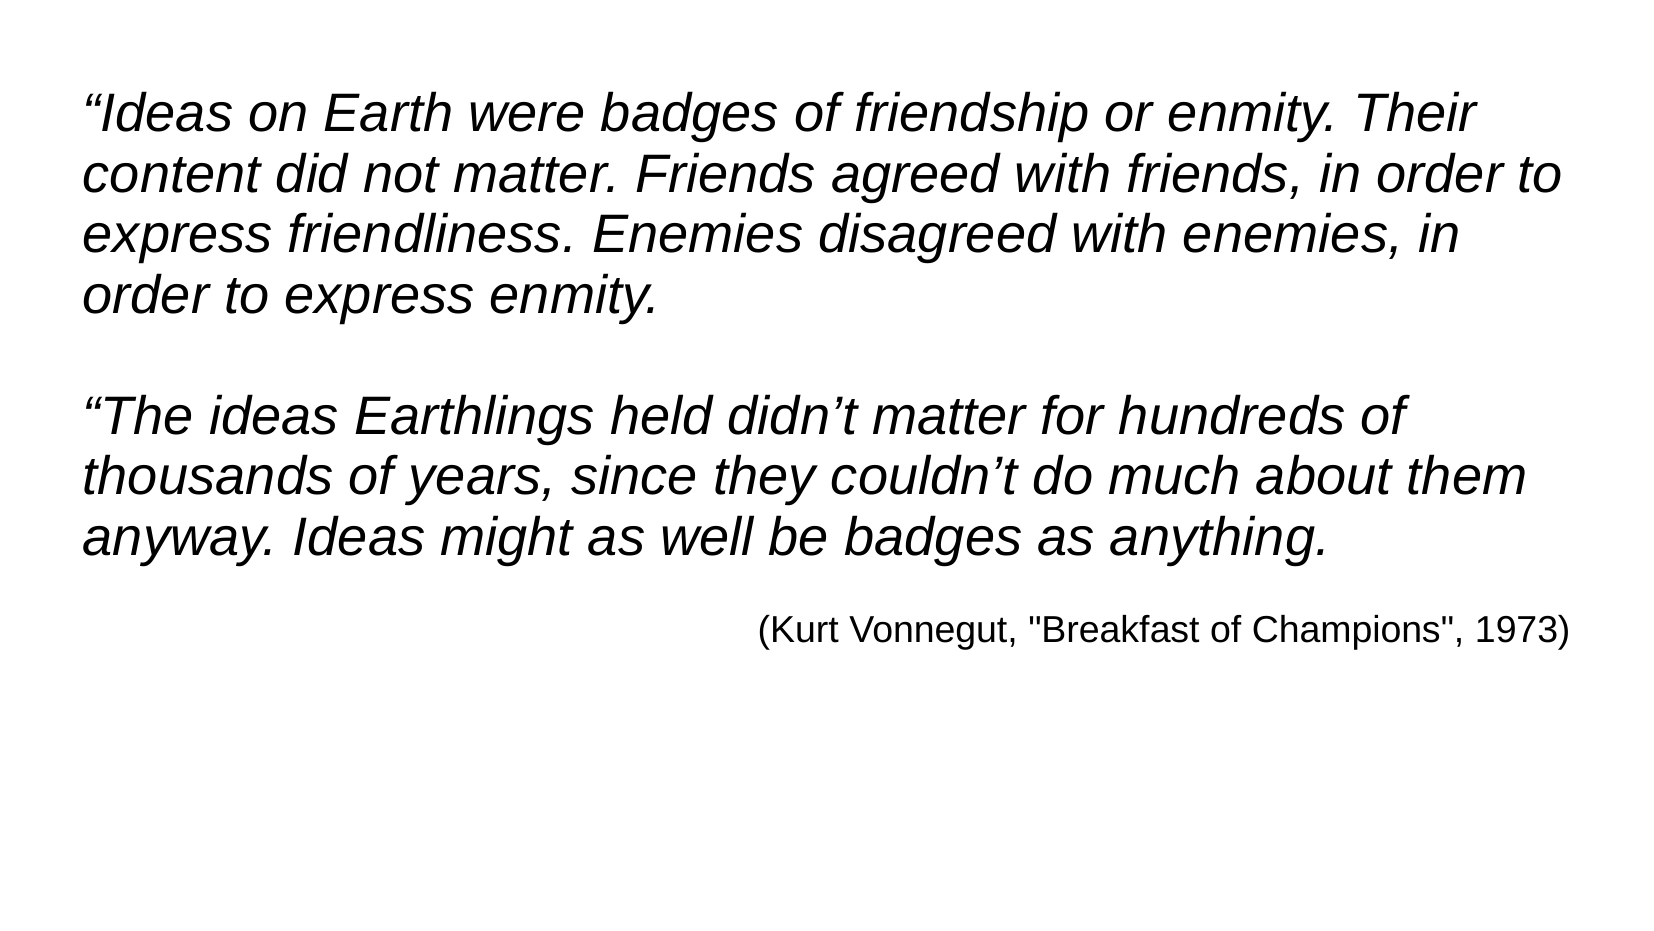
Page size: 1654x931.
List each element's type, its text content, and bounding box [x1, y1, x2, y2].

subtitle “Ideas on Earth were badges of friendship or enmity. Their content did not matter. Friends agreed with friends, in order to express friendliness. Enemies disagreed with enemies, in order to express enmity. “The ideas Earthlings held didn’t matter for hundreds of thousands of years, since they couldn’t do much about them anyway. Ideas might as well be badges as anything. (Kurt Vonnegut, "Breakfast of Champions", 1973) [82, 37, 1571, 757]
